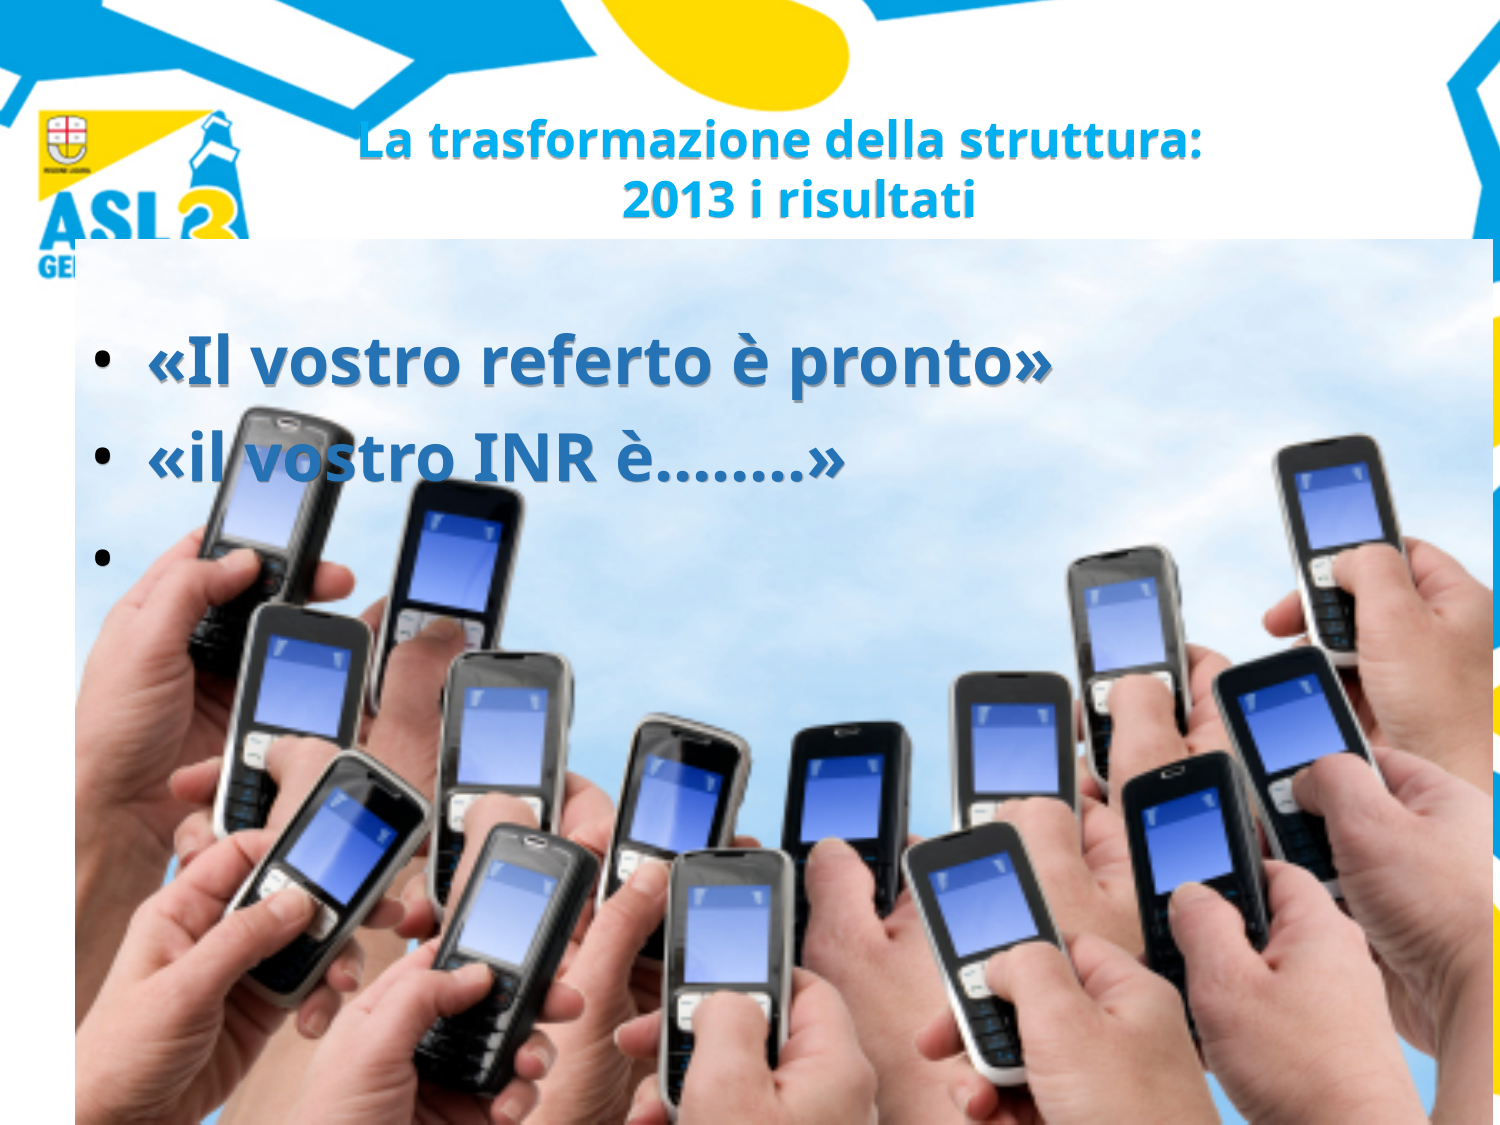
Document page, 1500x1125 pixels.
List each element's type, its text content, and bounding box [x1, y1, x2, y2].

title La trasformazione della struttura: 2013 i risultati [268, 99, 1331, 216]
list «Il vostro referto è pronto» «il vostro INR è……..» [75, 310, 1331, 1005]
picture [75, 239, 1493, 1125]
